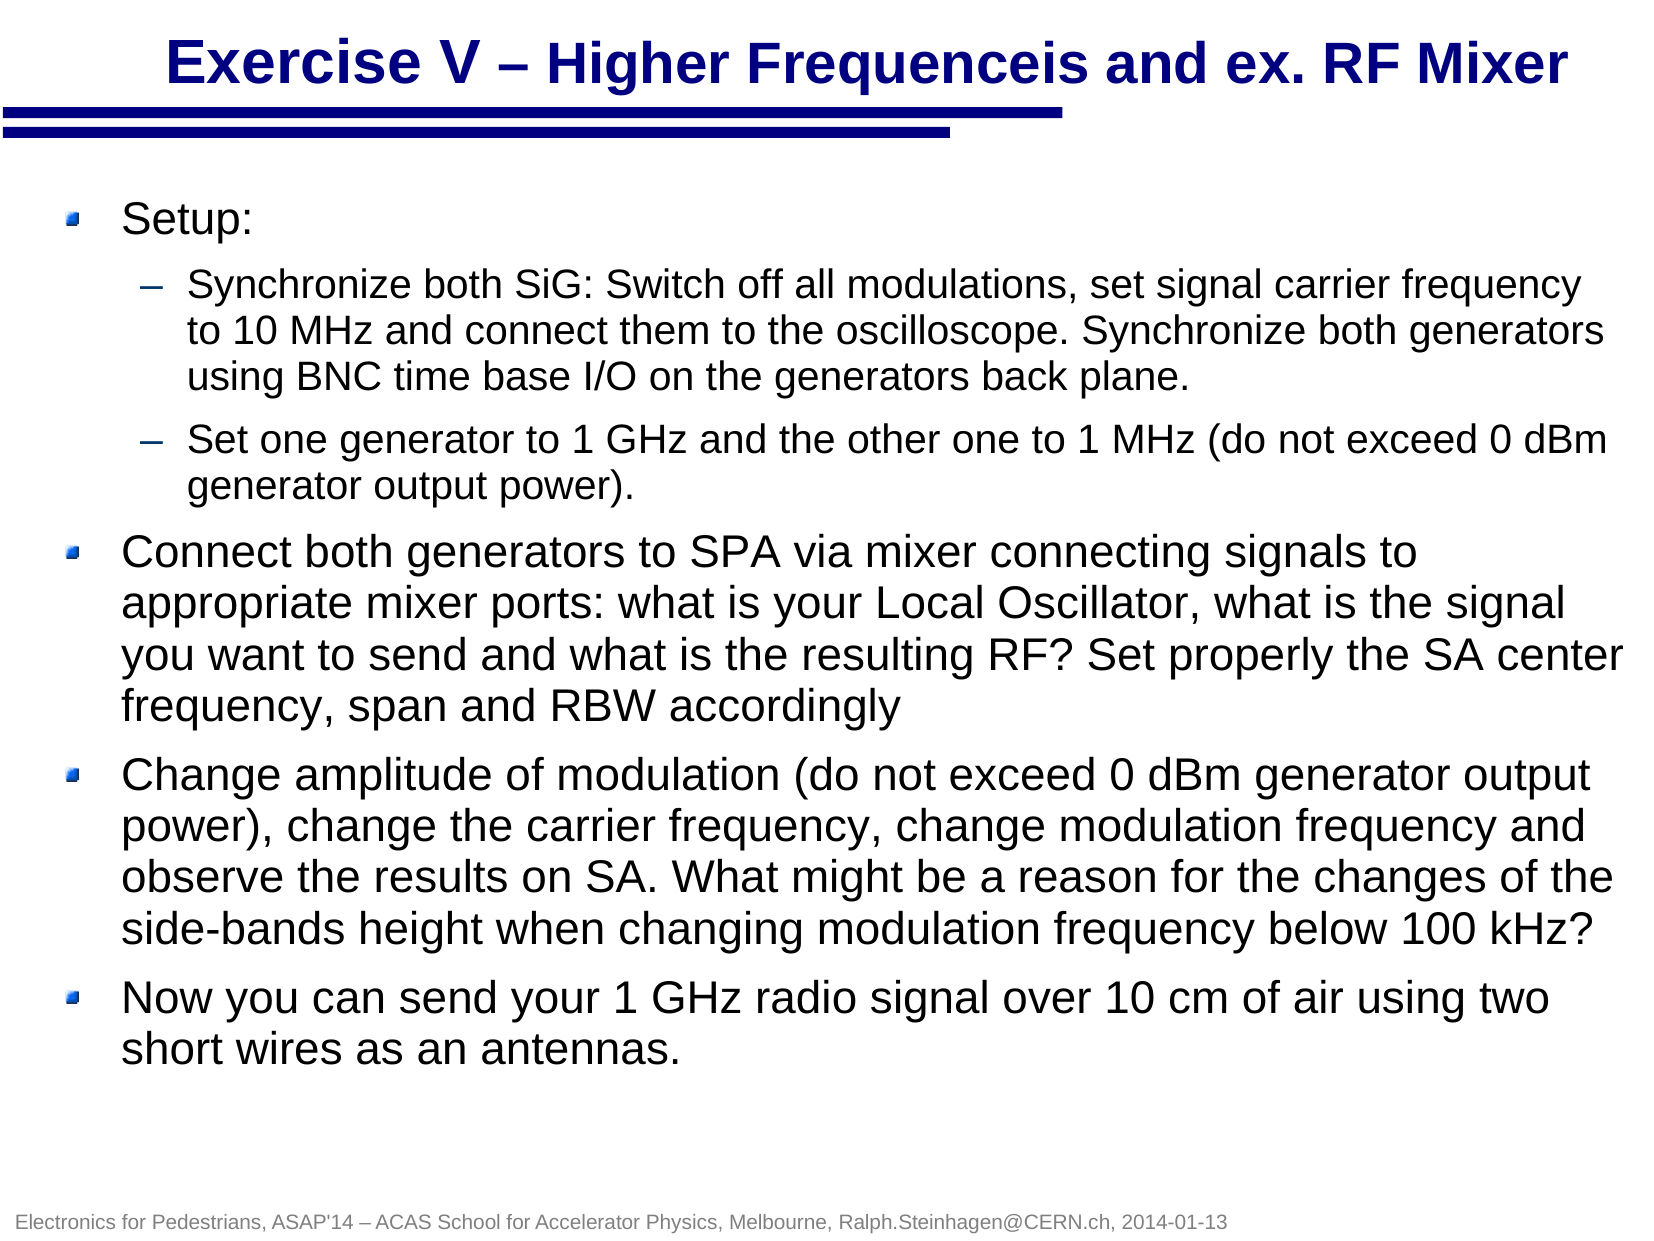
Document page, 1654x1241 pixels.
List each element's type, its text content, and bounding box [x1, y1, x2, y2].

title Exercise V – Higher Frequenceis and ex. RF Mixer [165, 0, 1628, 124]
list Setup: Synchronize both SiG: Switch off all modulations, set signal carrier frequency to 10 MHz and connect them to the oscilloscope. Synchronize both generators using BNC time base I/O on the generators back plane. Set one generator to 1 GHz and the other one to 1 MHz (do not exceed 0 dBm generator output power). Connect both generators to SPA via mixer connecting signals to appropriate mixer ports: what is your Local Oscillator, what is the signal you want to send and what is the resulting RF? Set properly the SA center frequency, span and RBW accordingly Change amplitude of modulation (do not exceed 0 dBm generator output power), change the carrier frequency, change modulation frequency and observe the results on SA. What might be a reason for the changes of the side-bands height when changing modulation frequency below 100 kHz? Now you can send your 1 GHz radio signal over 10 cm of air using two short wires as an antennas. [65, 192, 1628, 1205]
